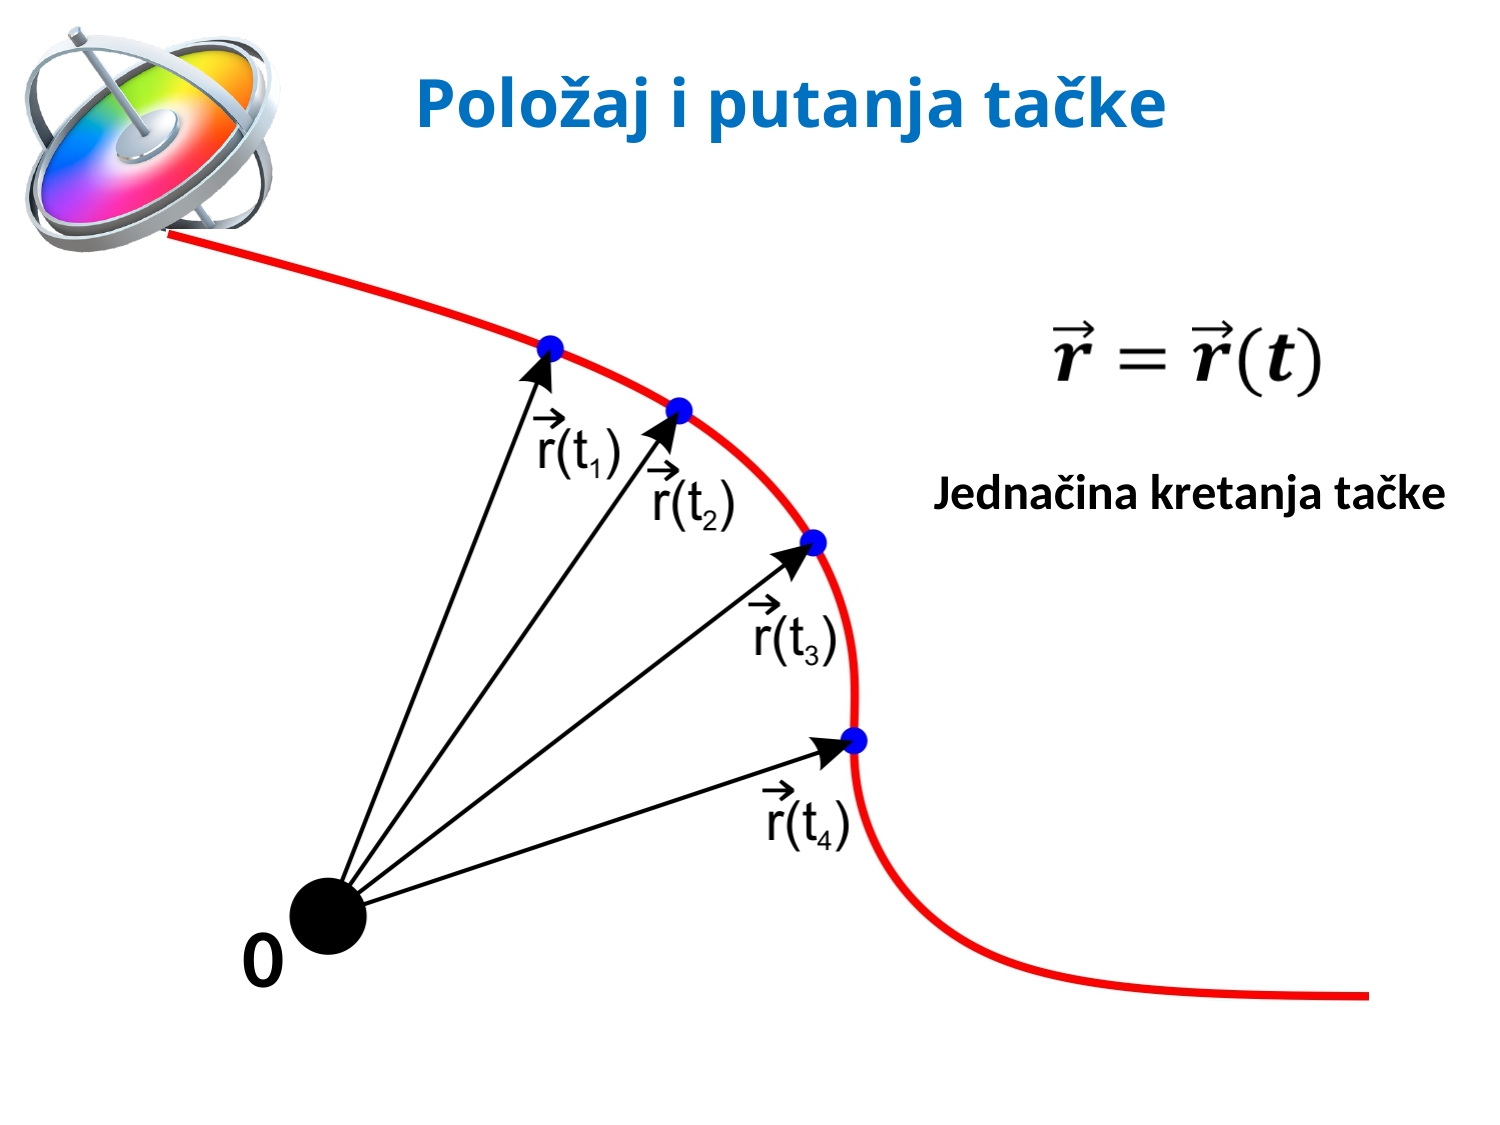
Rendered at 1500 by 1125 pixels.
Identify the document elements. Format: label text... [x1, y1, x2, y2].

text_box Položaj i putanja tačke [399, 53, 1338, 149]
text_box Jednačina kretanja tačke [915, 451, 1465, 527]
picture [22, 24, 1370, 1002]
text_box 0 [227, 896, 352, 1013]
